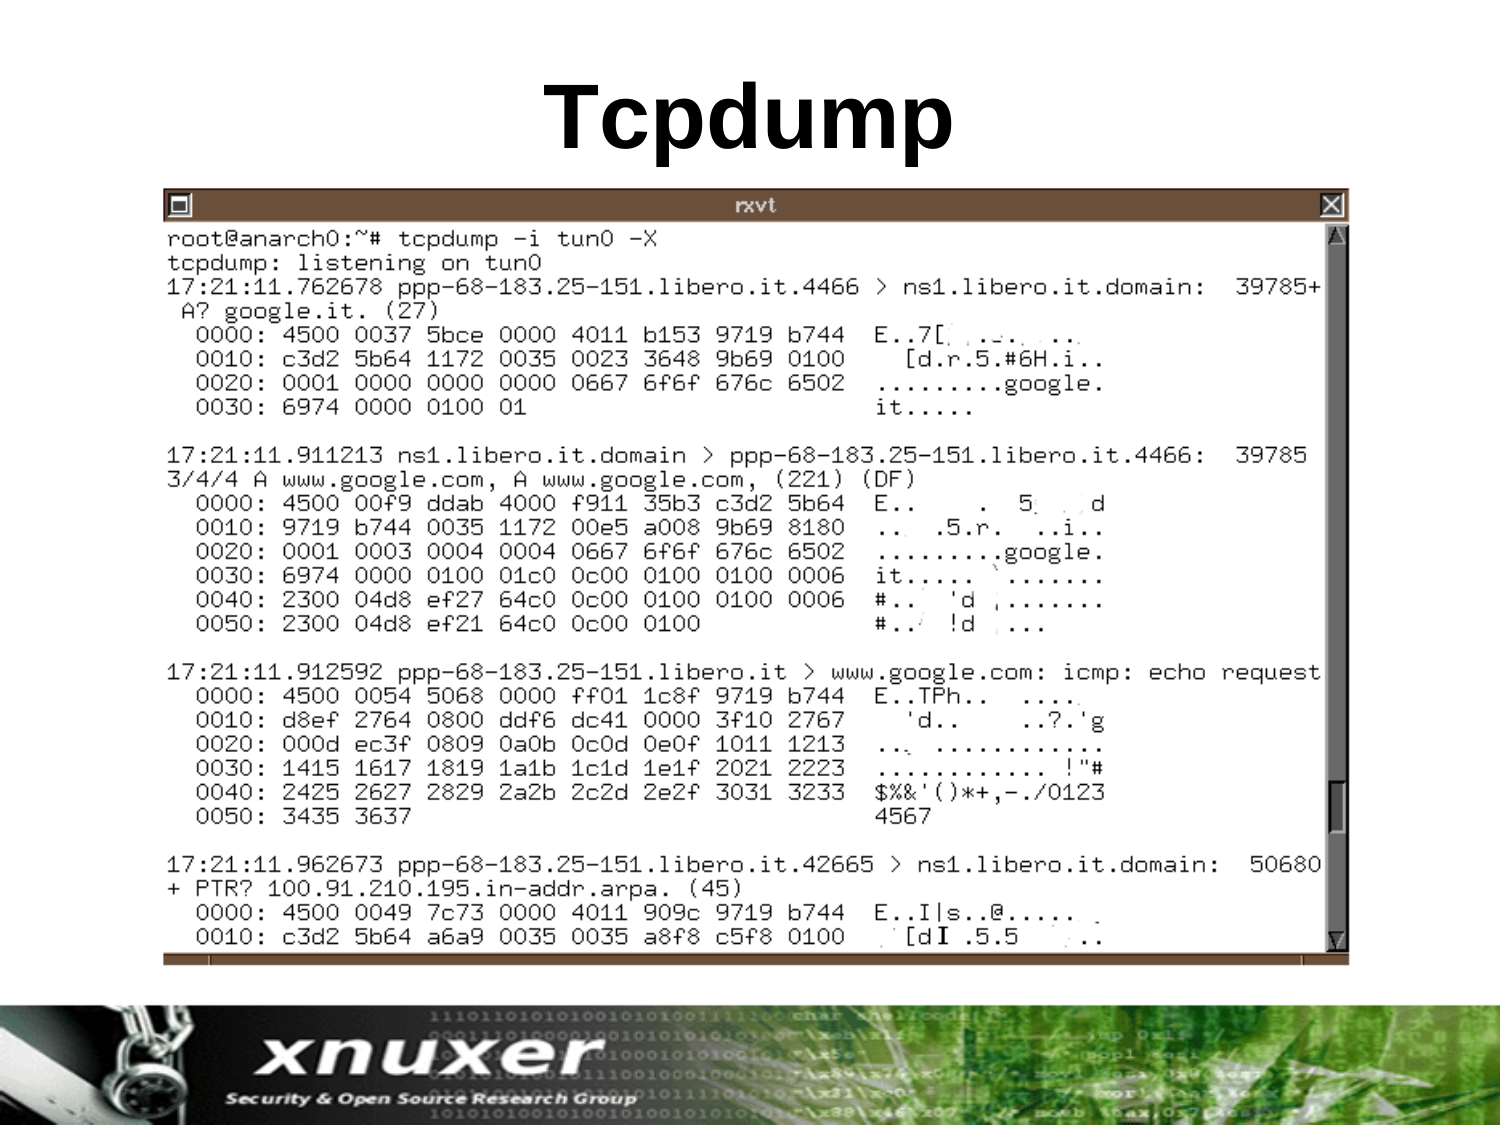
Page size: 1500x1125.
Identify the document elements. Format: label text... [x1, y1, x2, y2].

title Tcpdump [75, 45, 1426, 188]
picture [0, 0, 1500, 1125]
